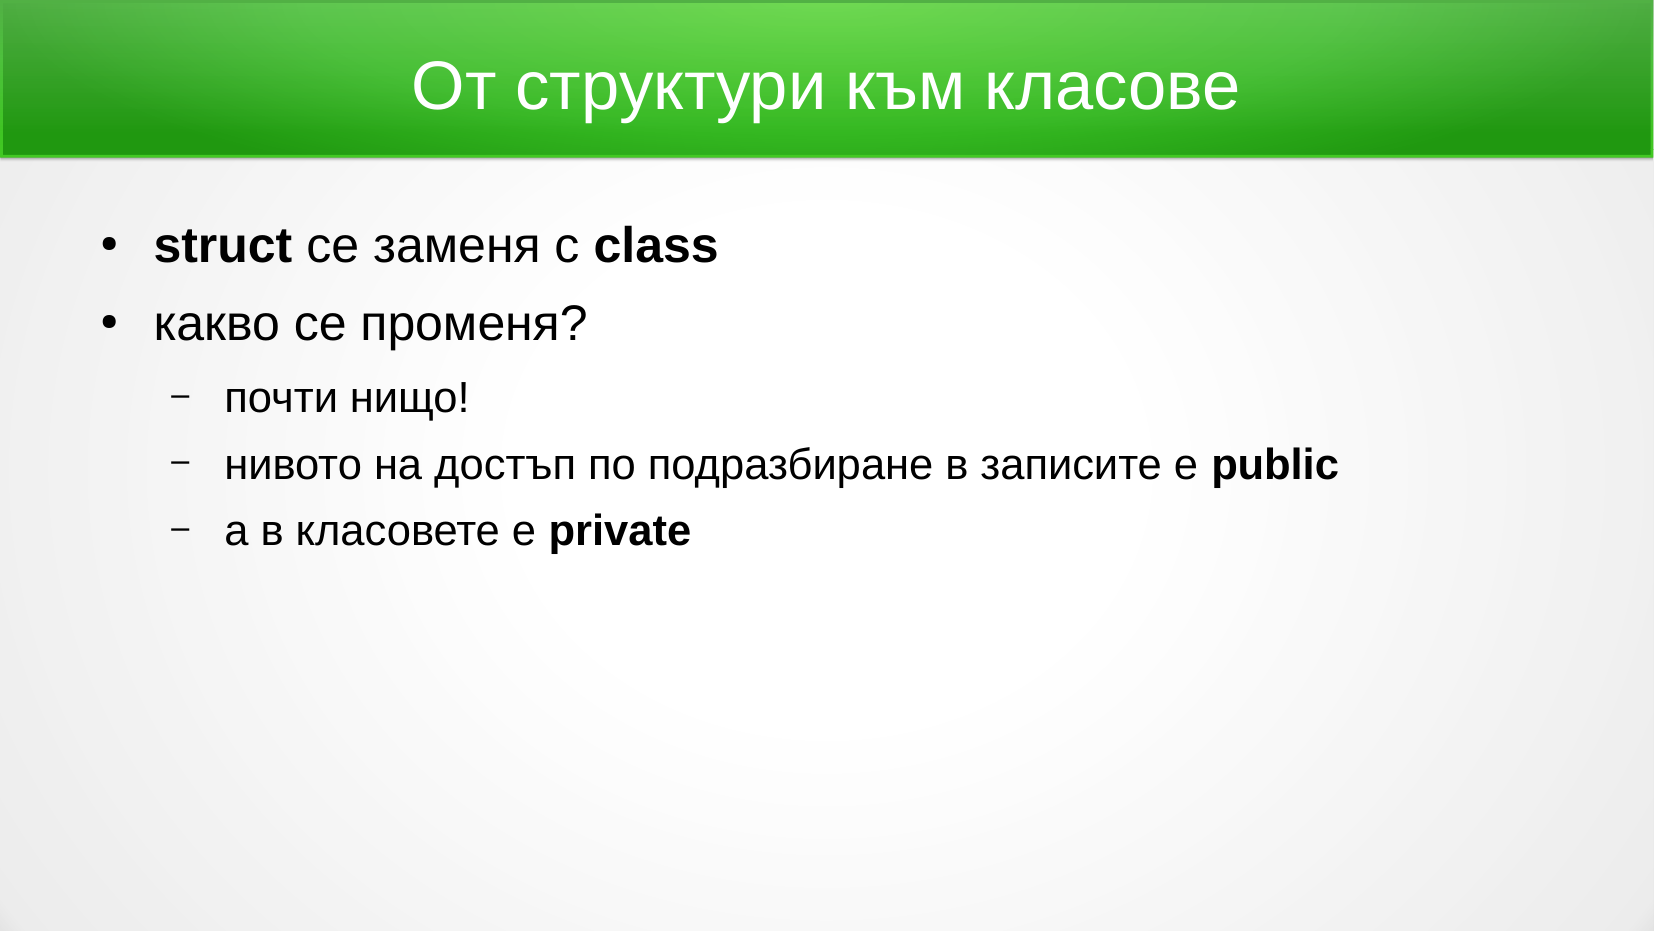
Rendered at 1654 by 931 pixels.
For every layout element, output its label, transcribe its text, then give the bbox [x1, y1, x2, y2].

list struct се заменя с class какво се променя? почти нищо! нивото на достъп по подразбиране в записите е public а в класовете е private [82, 217, 1538, 875]
title От структури към класове [82, 37, 1571, 135]
